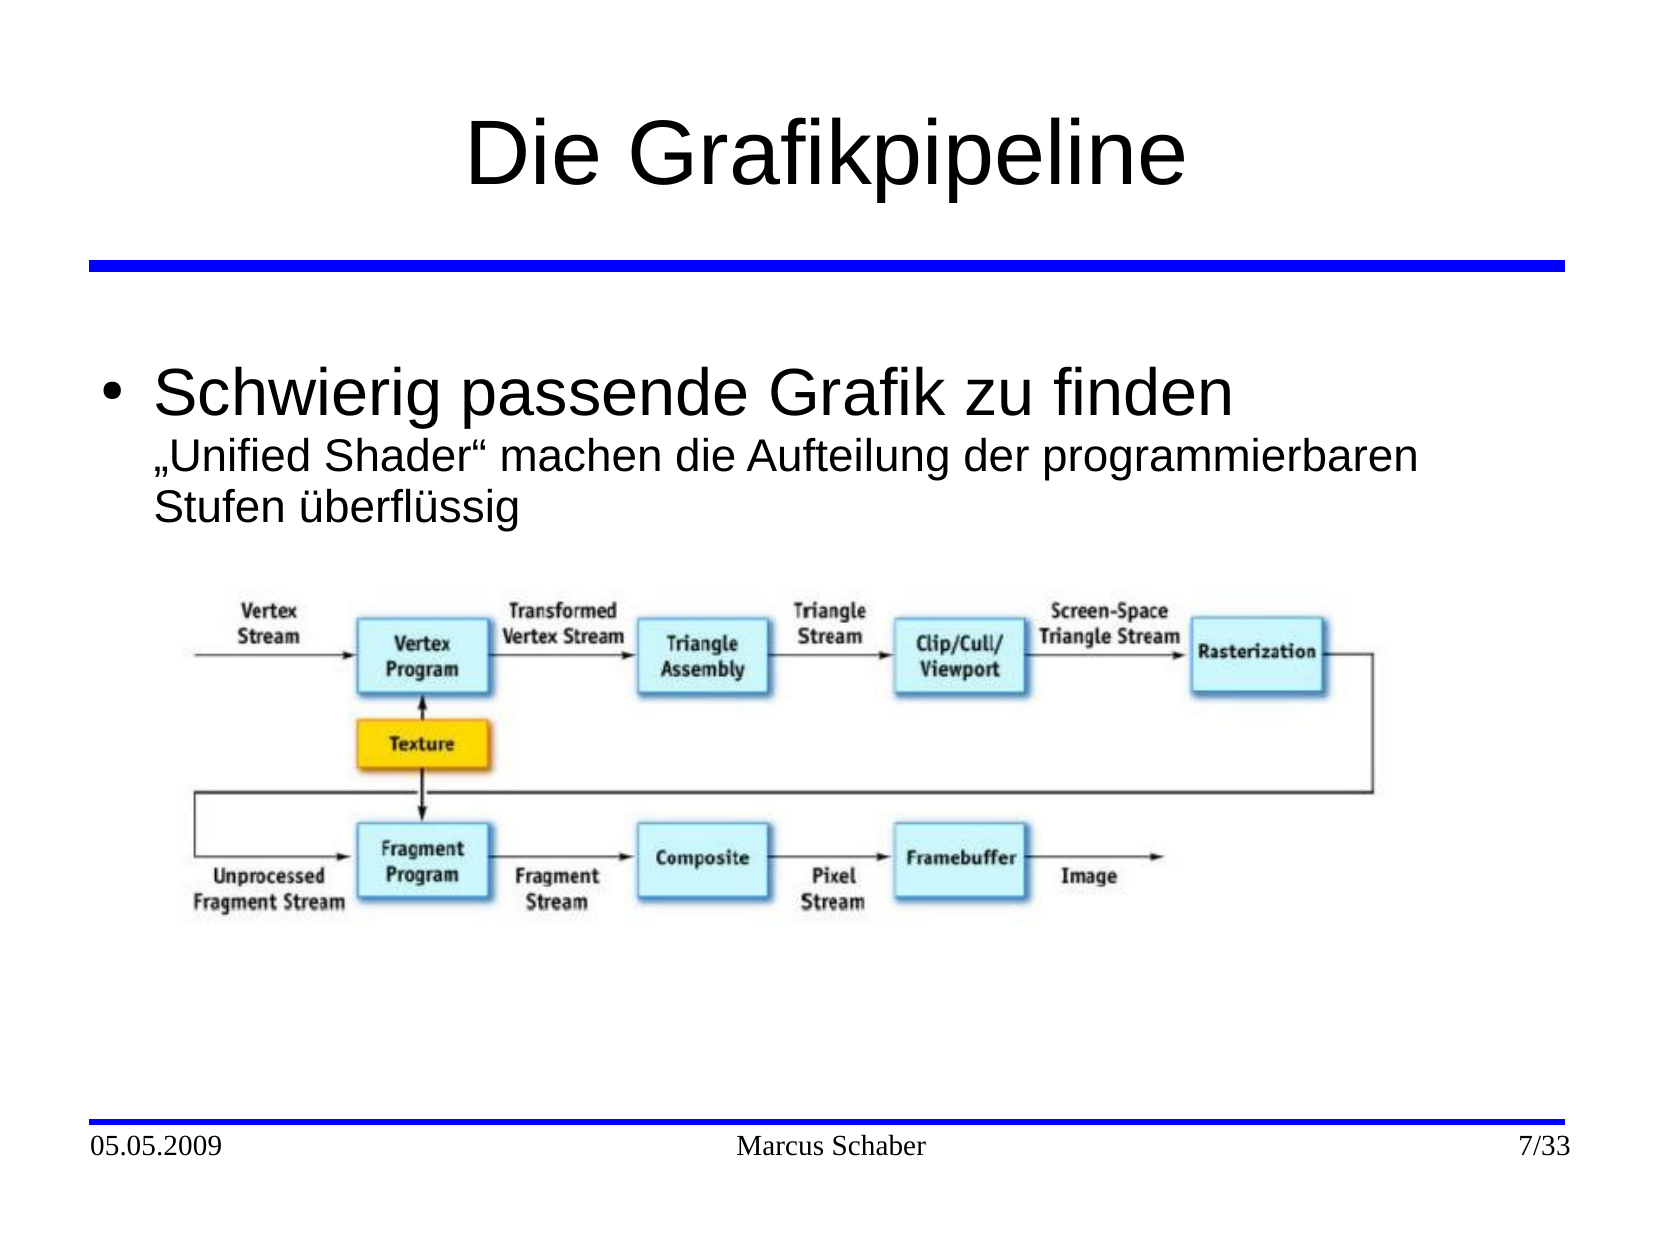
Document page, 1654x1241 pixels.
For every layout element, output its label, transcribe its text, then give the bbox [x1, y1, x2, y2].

list Schwierig passende Grafik zu finden „Unified Shader“ machen die Aufteilung der programmierbaren Stufen überflüssig [82, 355, 1565, 621]
picture [182, 590, 1388, 946]
title Die Grafikpipeline [82, 49, 1571, 257]
